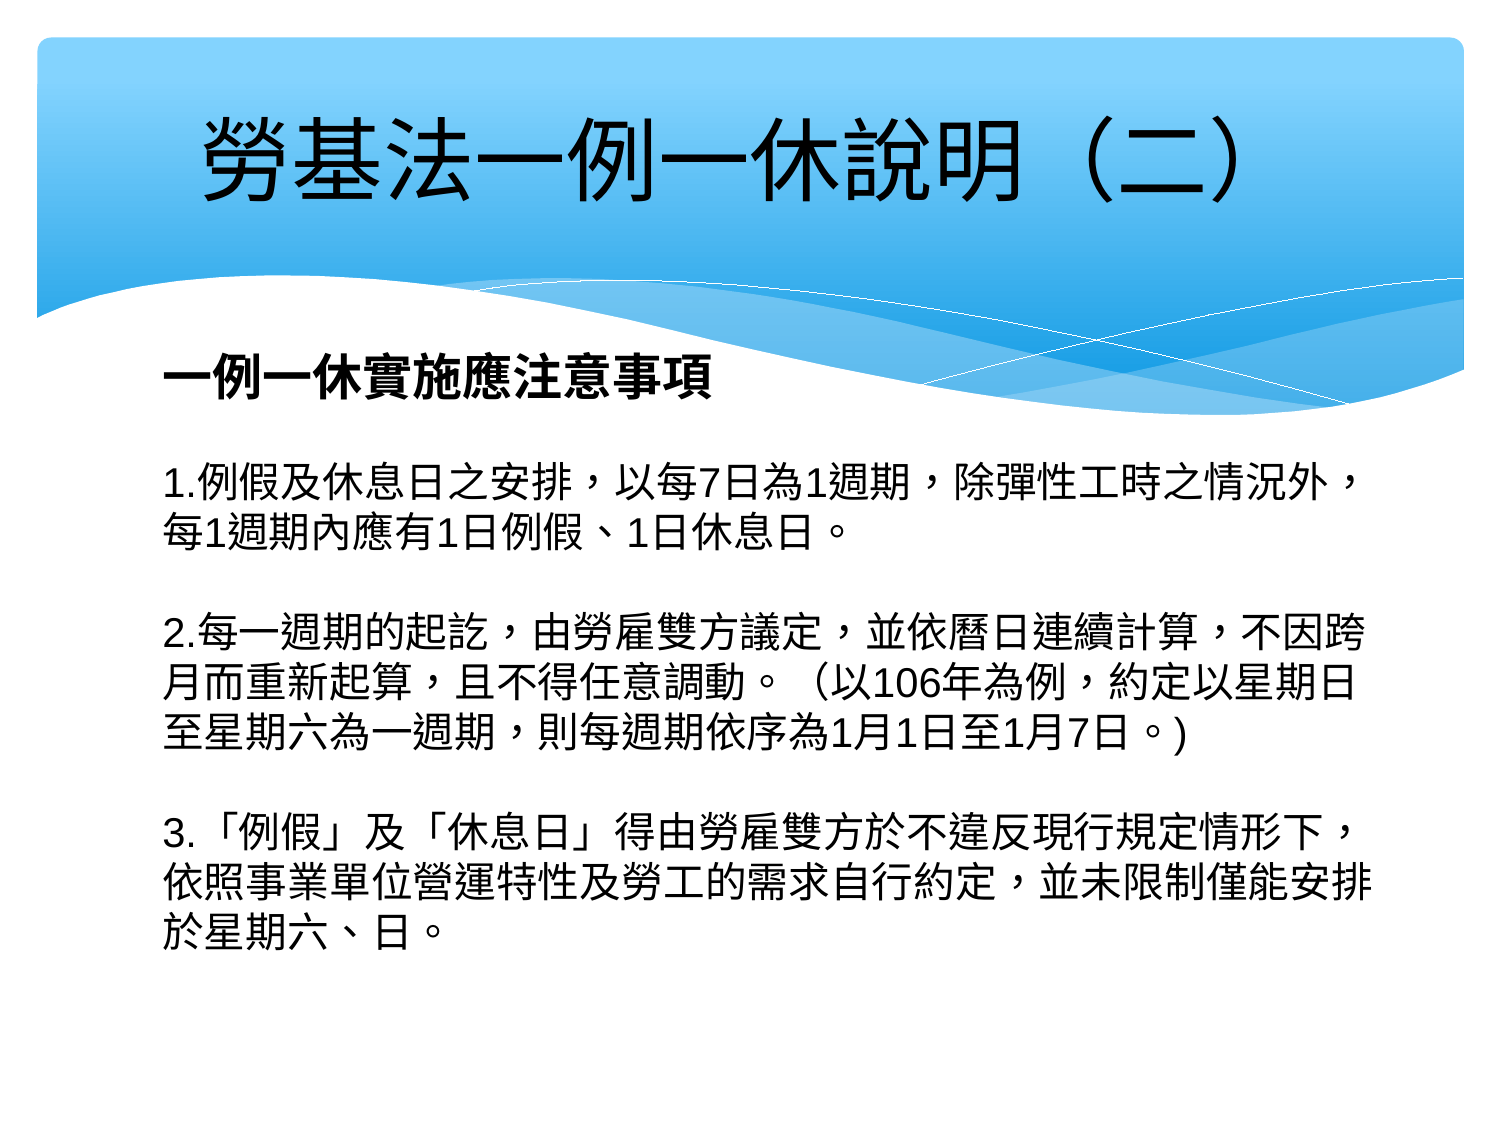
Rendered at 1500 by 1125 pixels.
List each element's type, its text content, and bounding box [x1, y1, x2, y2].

text_box 一例一休實施應注意事項 1.例假及休息日之安排，以每7日為1週期，除彈性工時之情況外，每1週期內應有1日例假、1日休息日。 2.每一週期的起訖，由勞雇雙方議定，並依曆日連續計算，不因跨月而重新起算，且不得任意調動。（以106年為例，約定以星期日至星期六為一週期，則每週期依序為1月1日至1月7日。) 3.「例假」及「休息日」得由勞雇雙方於不違反現行規定情形下，依照事業單位營運特性及勞工的需求自行約定，並未限制僅能安排於星期六、日。 [147, 338, 1400, 964]
title 勞基法一例一休說明（二） [75, 55, 1425, 261]
